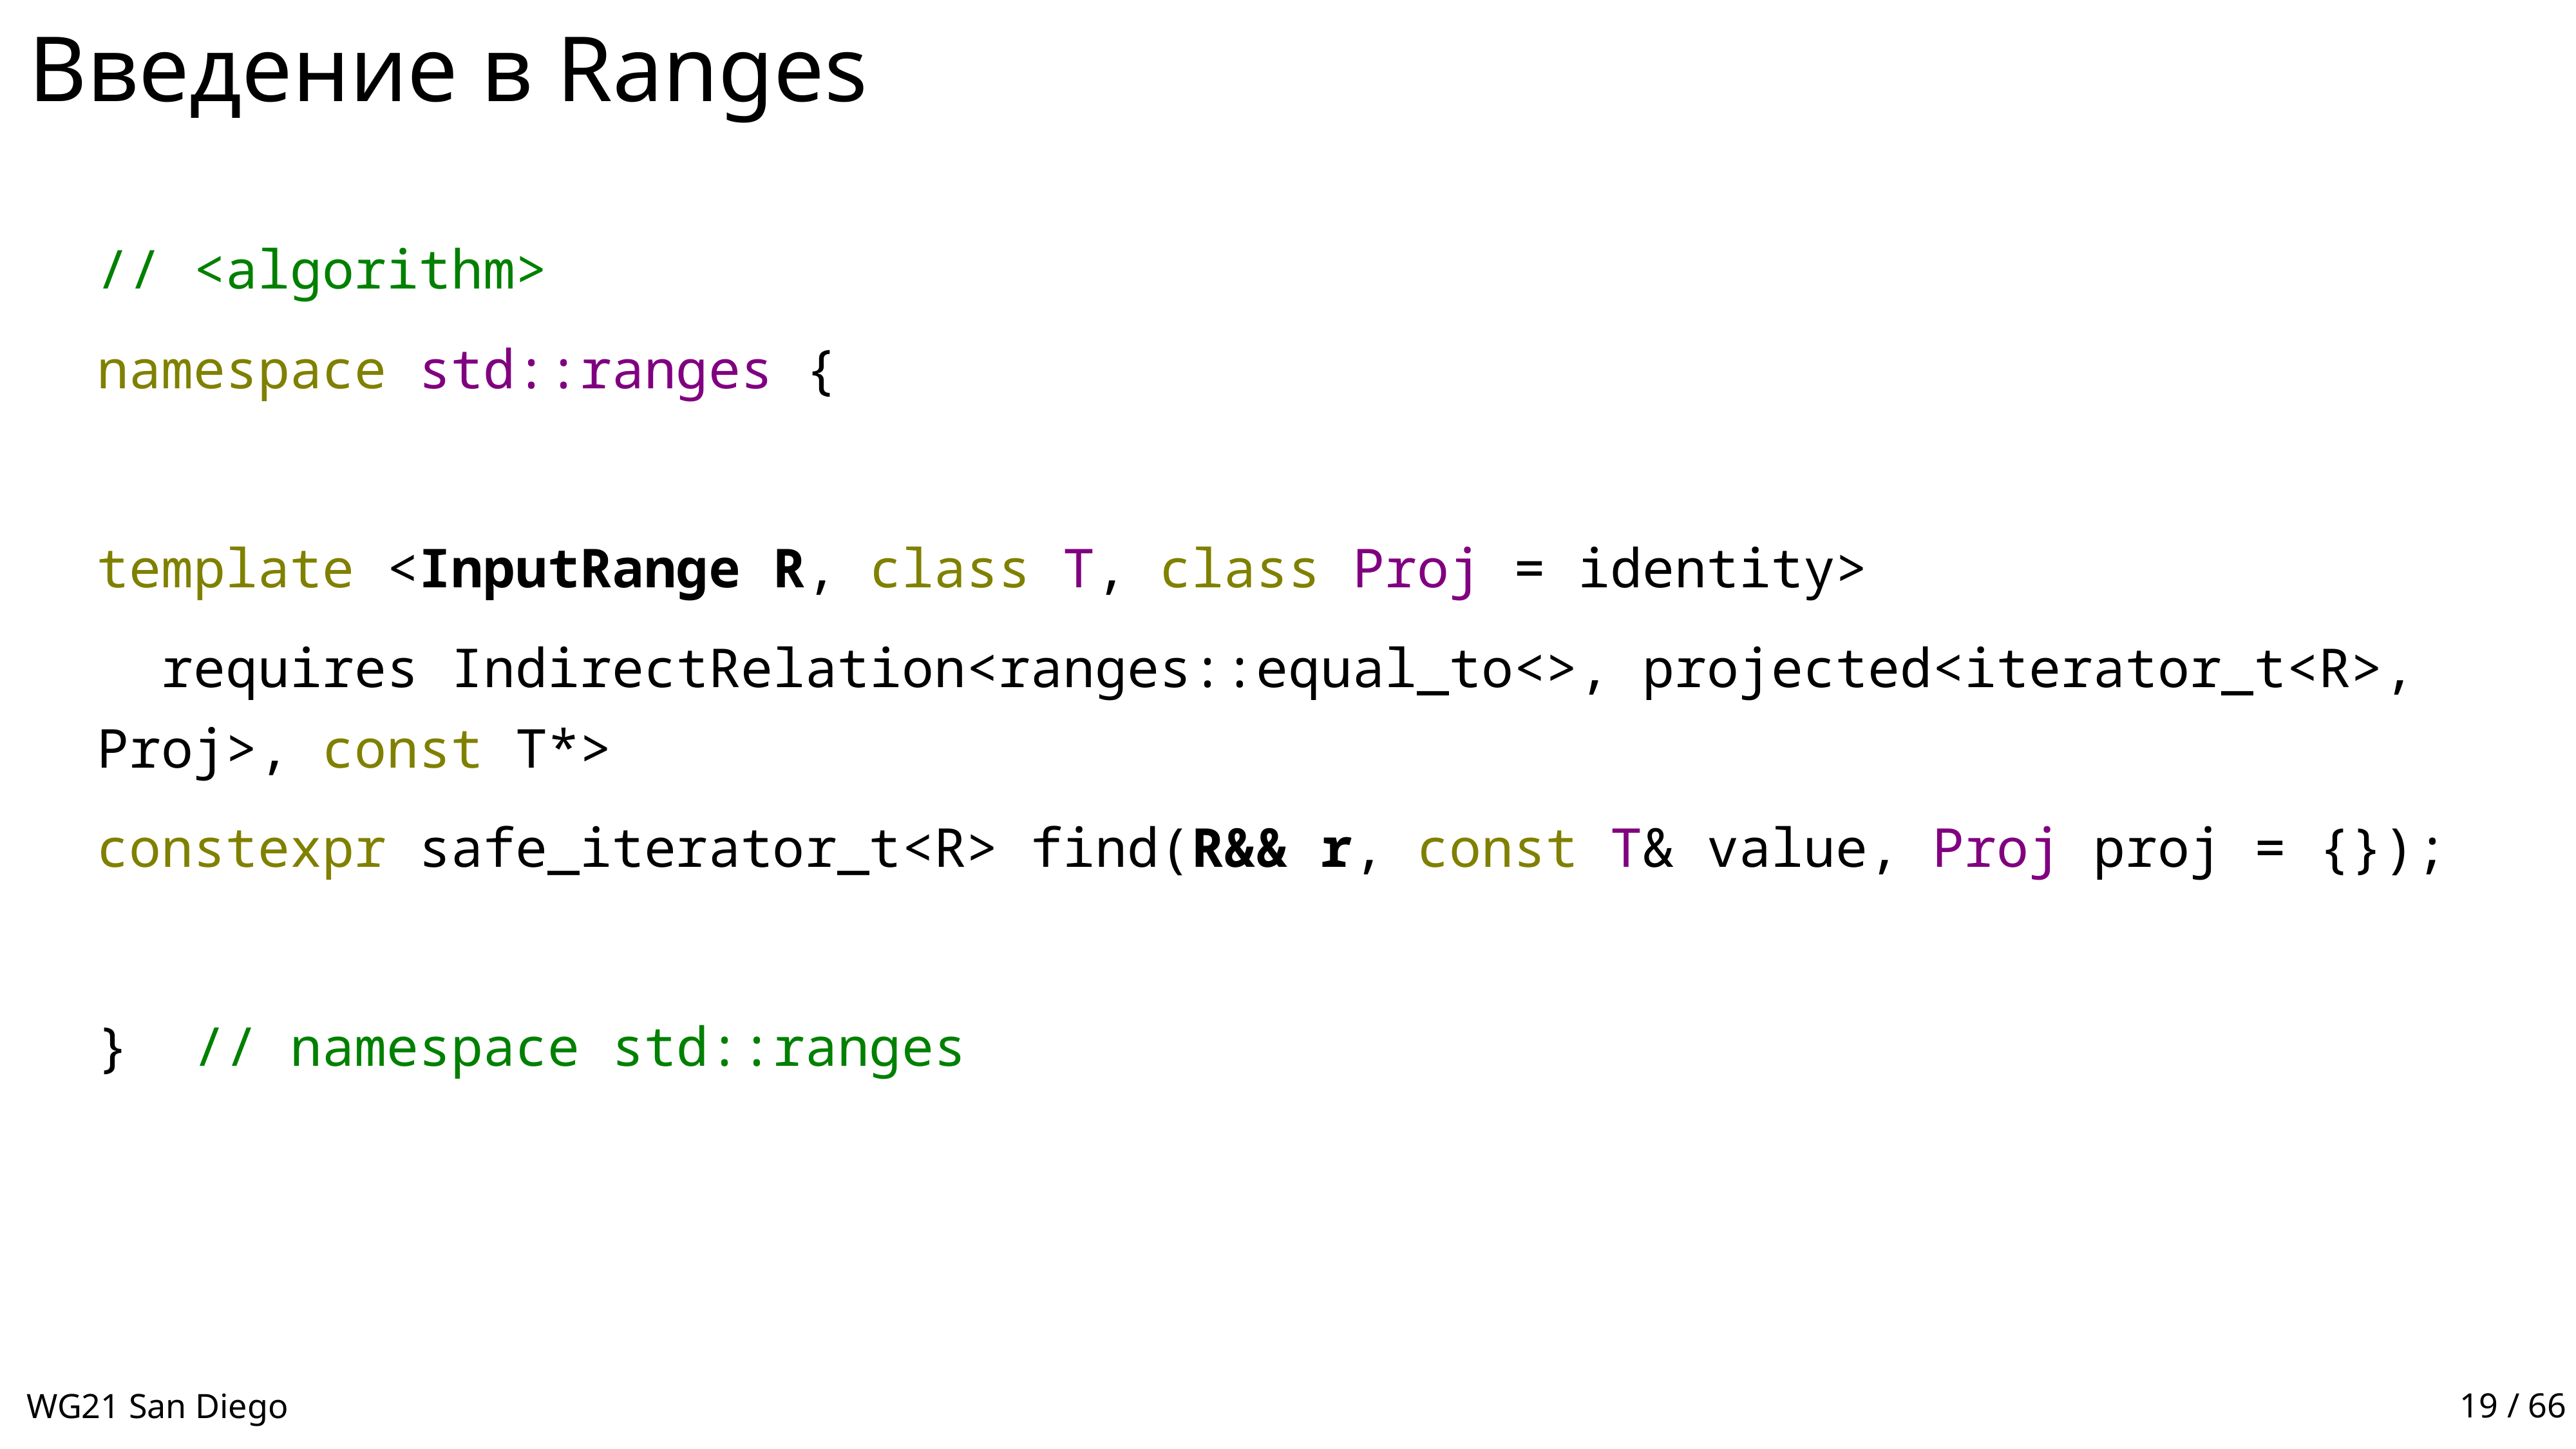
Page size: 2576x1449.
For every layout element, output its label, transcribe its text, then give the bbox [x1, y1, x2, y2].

list <number> / 66 [1479, 1376, 2576, 1431]
list // <algorithm> namespace std::ranges { template <InputRange R, class T, class Proj = identity> requires IndirectRelation<ranges::equal_to<>, projected<iterator_t<R>, Proj>, const T*> constexpr safe_iterator_t<R> find(R&& r, const T& value, Proj proj = {}); } // namespace std::ranges [87, 214, 2551, 1382]
title Введение в Ranges [19, 19, 2551, 155]
list WG21 San Diego [17, 1376, 1114, 1431]
